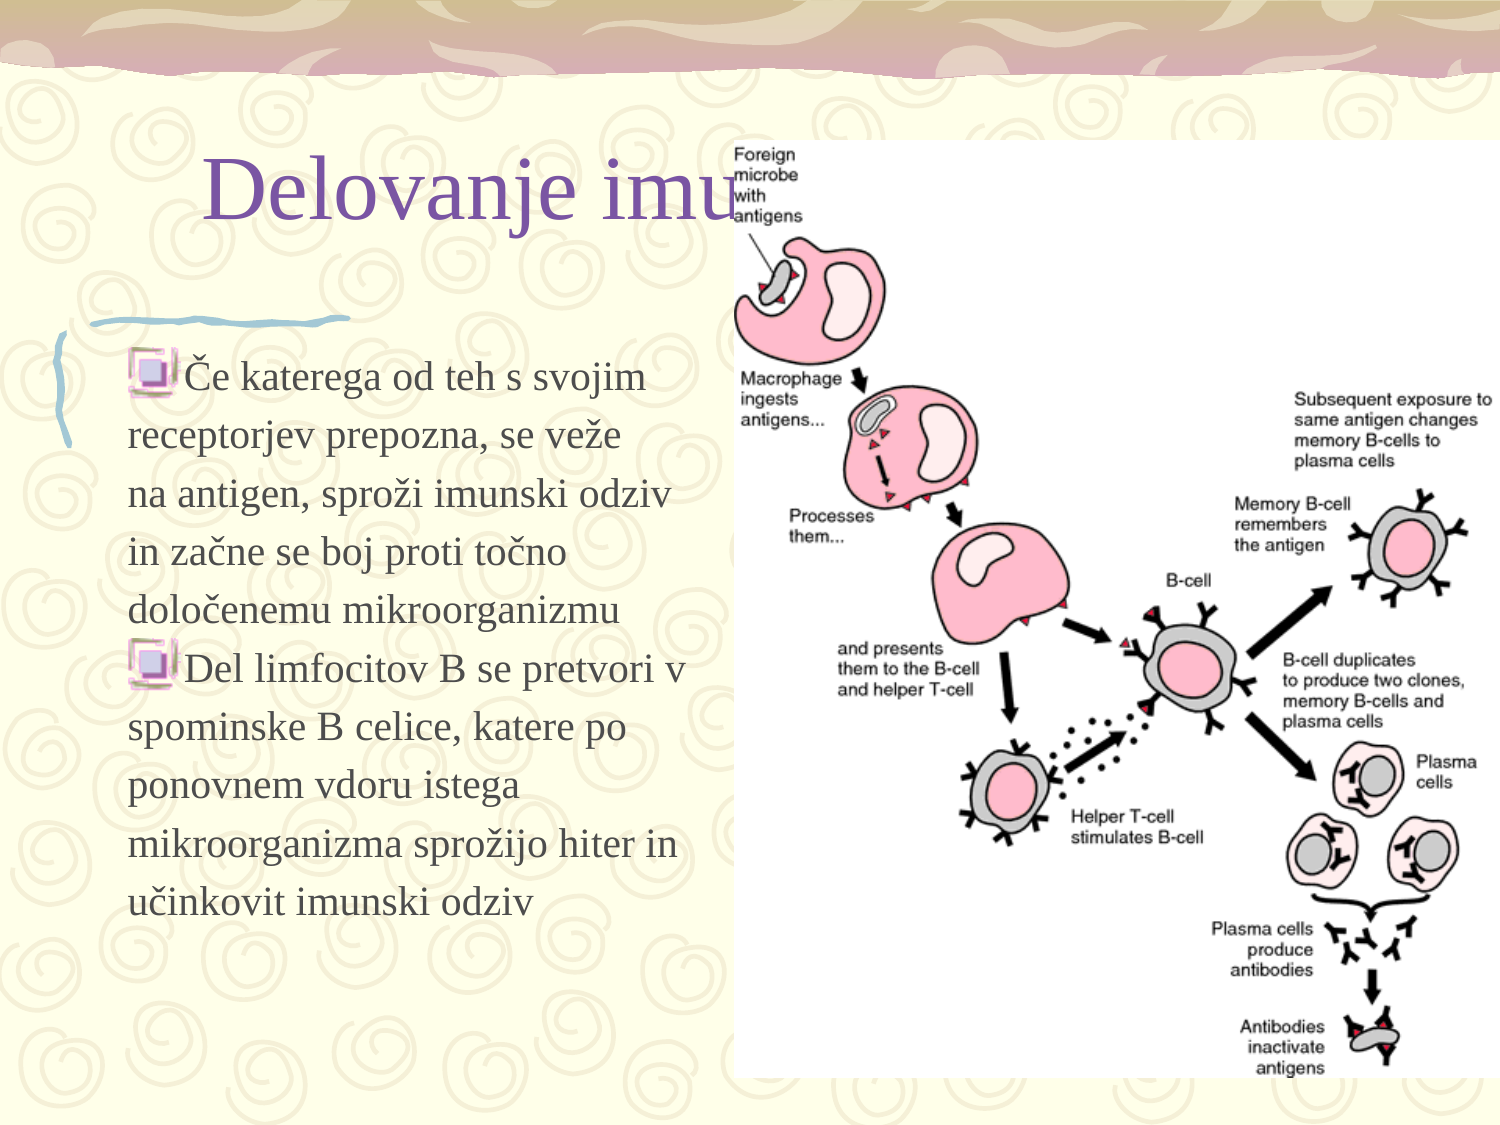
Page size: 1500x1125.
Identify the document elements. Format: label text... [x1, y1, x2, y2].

picture [734, 140, 1500, 1079]
title Delovanje imunskega sistema [112, 89, 1388, 277]
list Če katerega od teh s svojim receptorjev prepozna, se veže na antigen, sproži imunski odziv in začne se boj proti točno določenemu mikroorganizmu Del limfocitov B se pretvori v spominske B celice, katere po ponovnem vdoru istega mikroorganizma sprožijo hiter in učinkovit imunski odziv [112, 341, 734, 1017]
